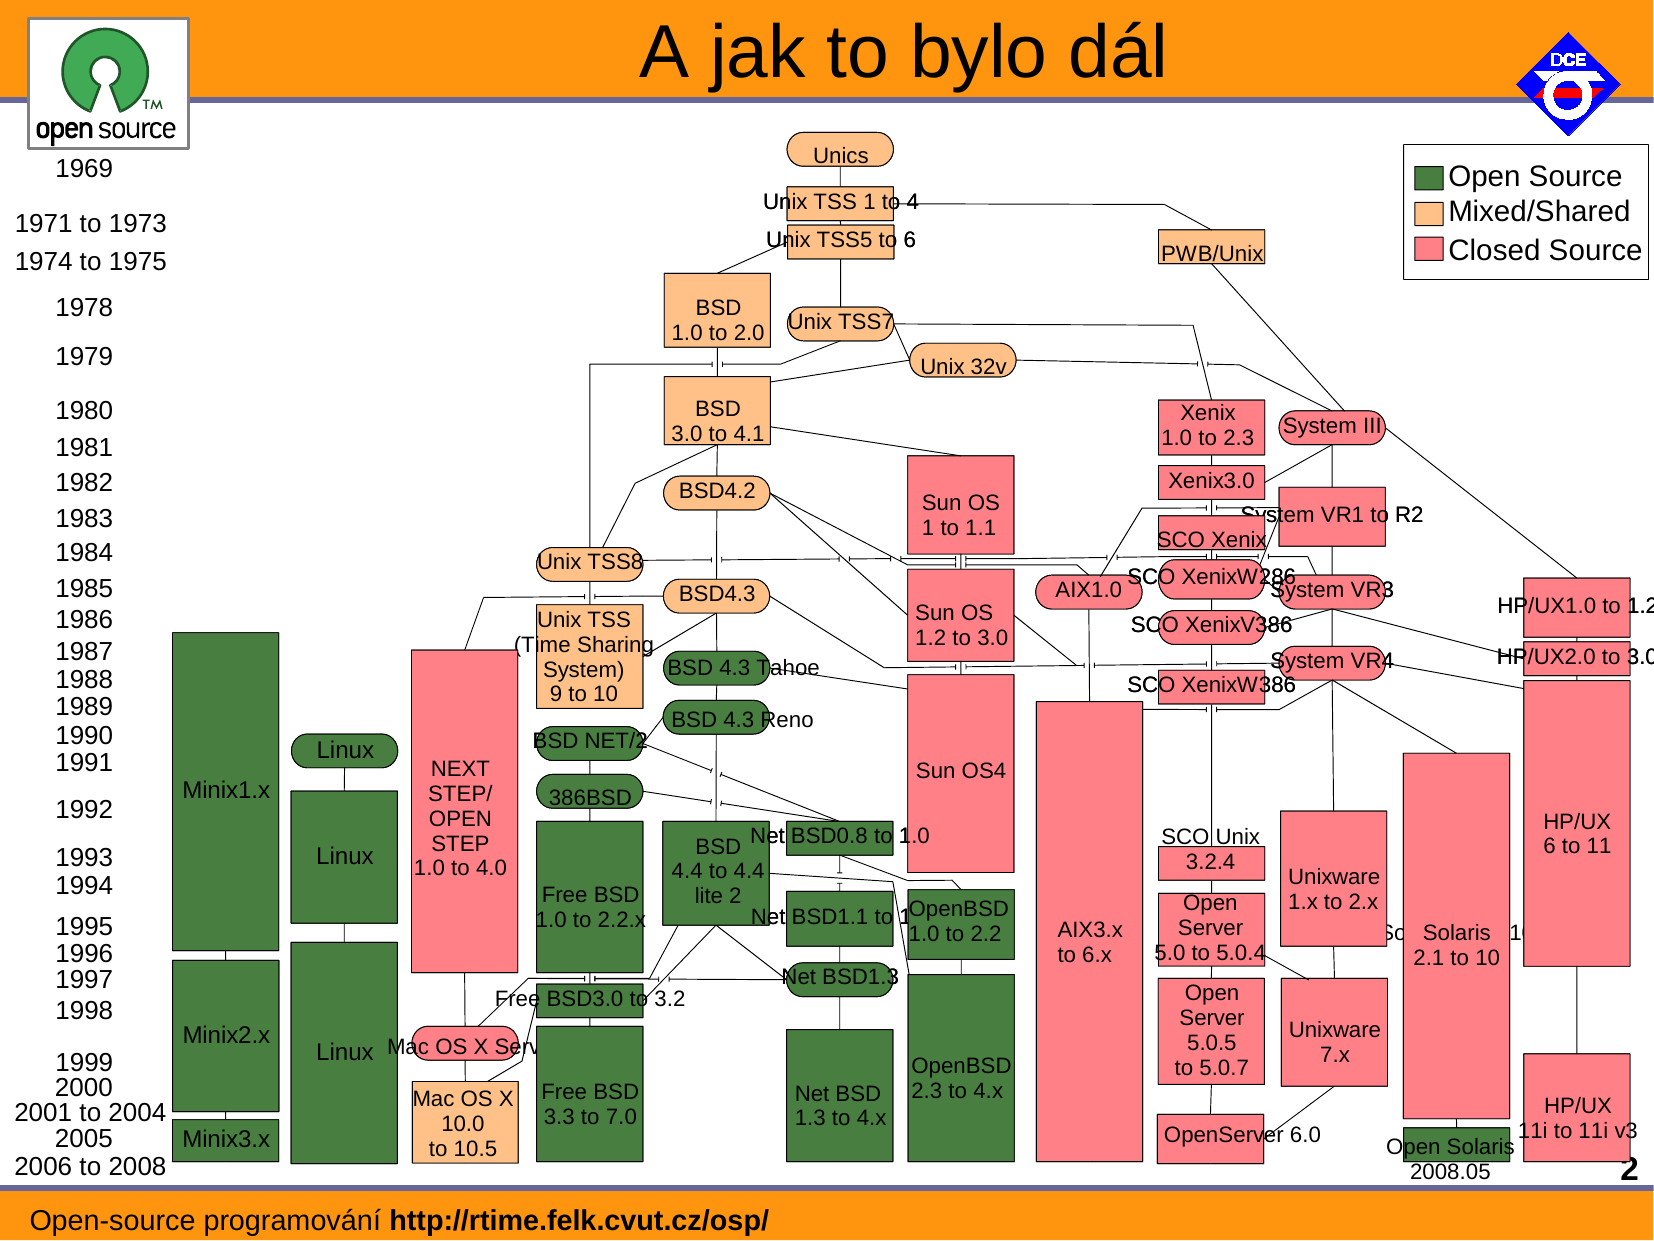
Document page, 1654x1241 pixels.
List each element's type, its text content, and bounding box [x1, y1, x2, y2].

title A jak to bylo dál [178, 4, 1631, 98]
chart [0, 106, 1654, 1241]
